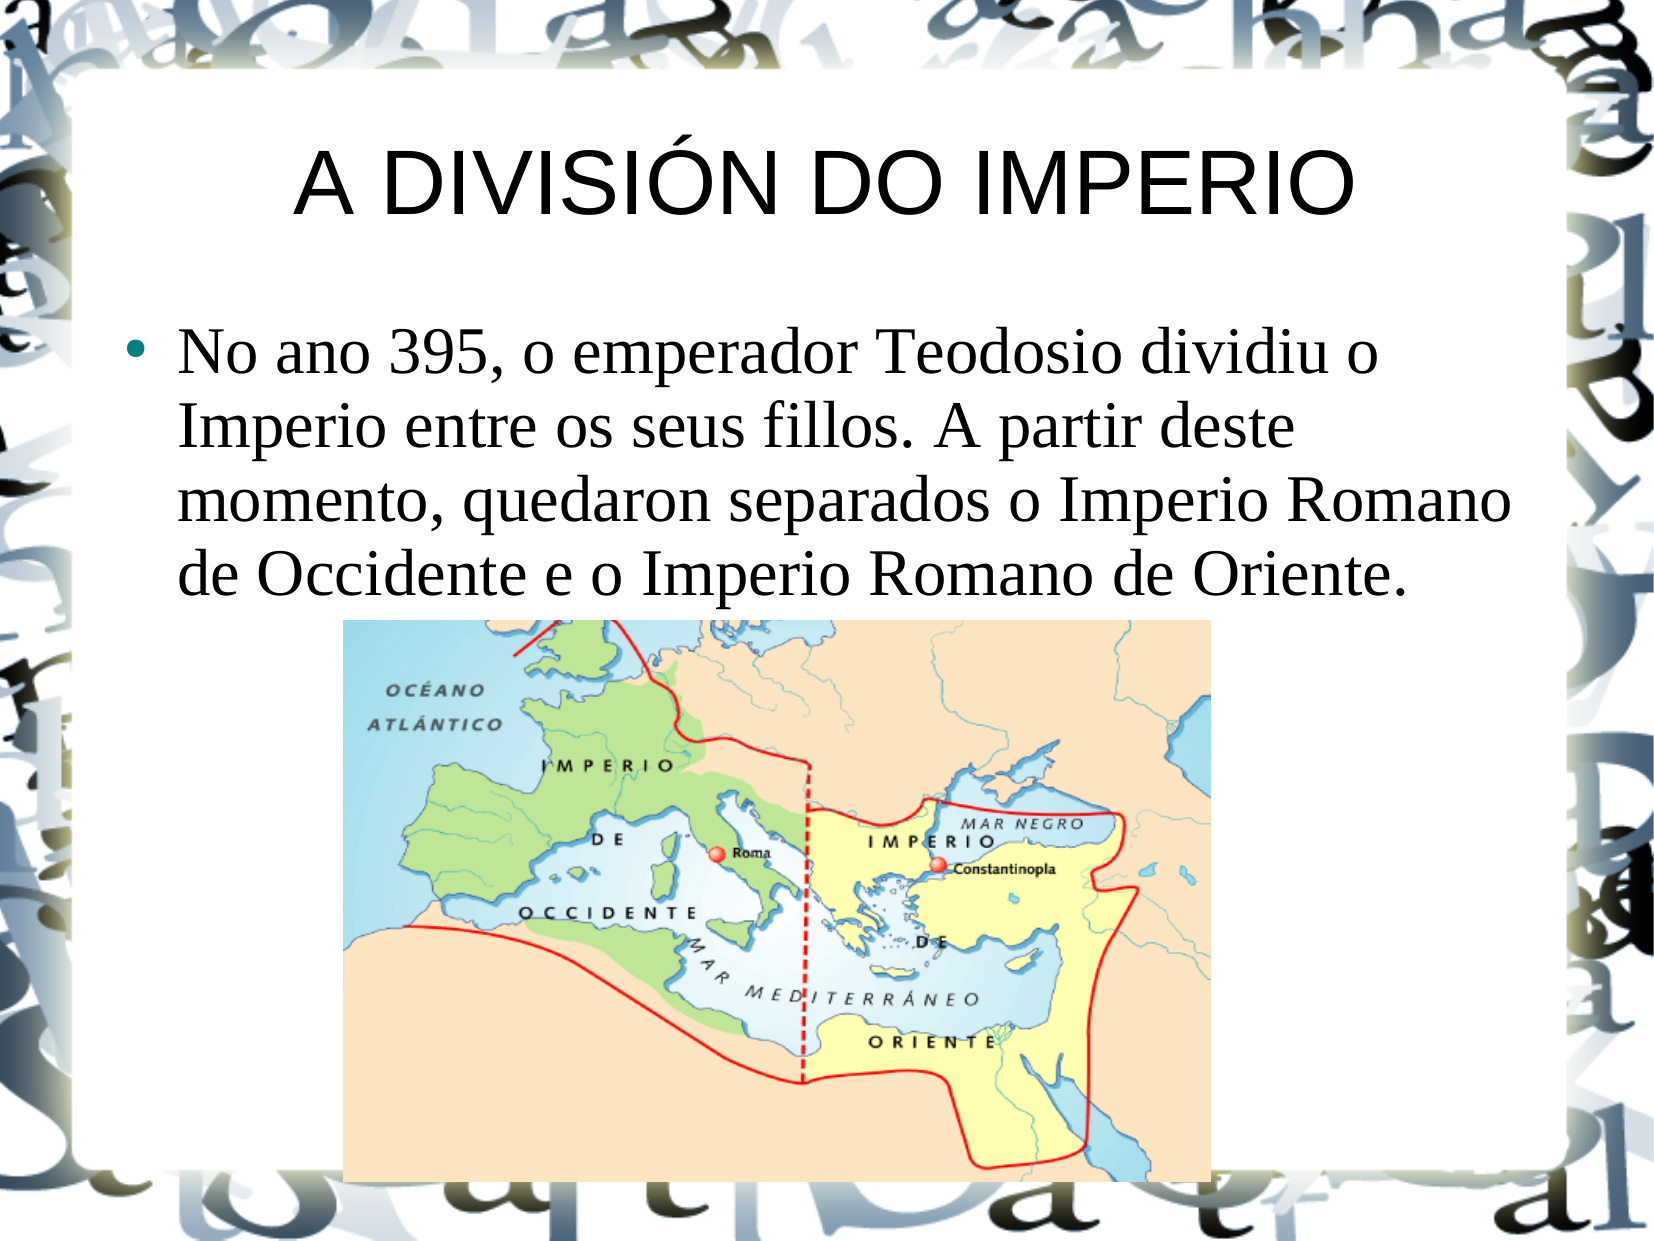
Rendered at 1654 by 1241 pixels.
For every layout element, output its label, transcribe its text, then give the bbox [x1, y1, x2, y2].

title A DIVISIÓN DO IMPERIO [82, 78, 1571, 287]
picture [0, 0, 1654, 1241]
list No ano 395, o emperador Teodosio dividiu o Imperio entre os seus fillos. A partir deste momento, quedaron separados o Imperio Romano de Occidente e o Imperio Romano de Oriente. [106, 313, 1530, 1133]
